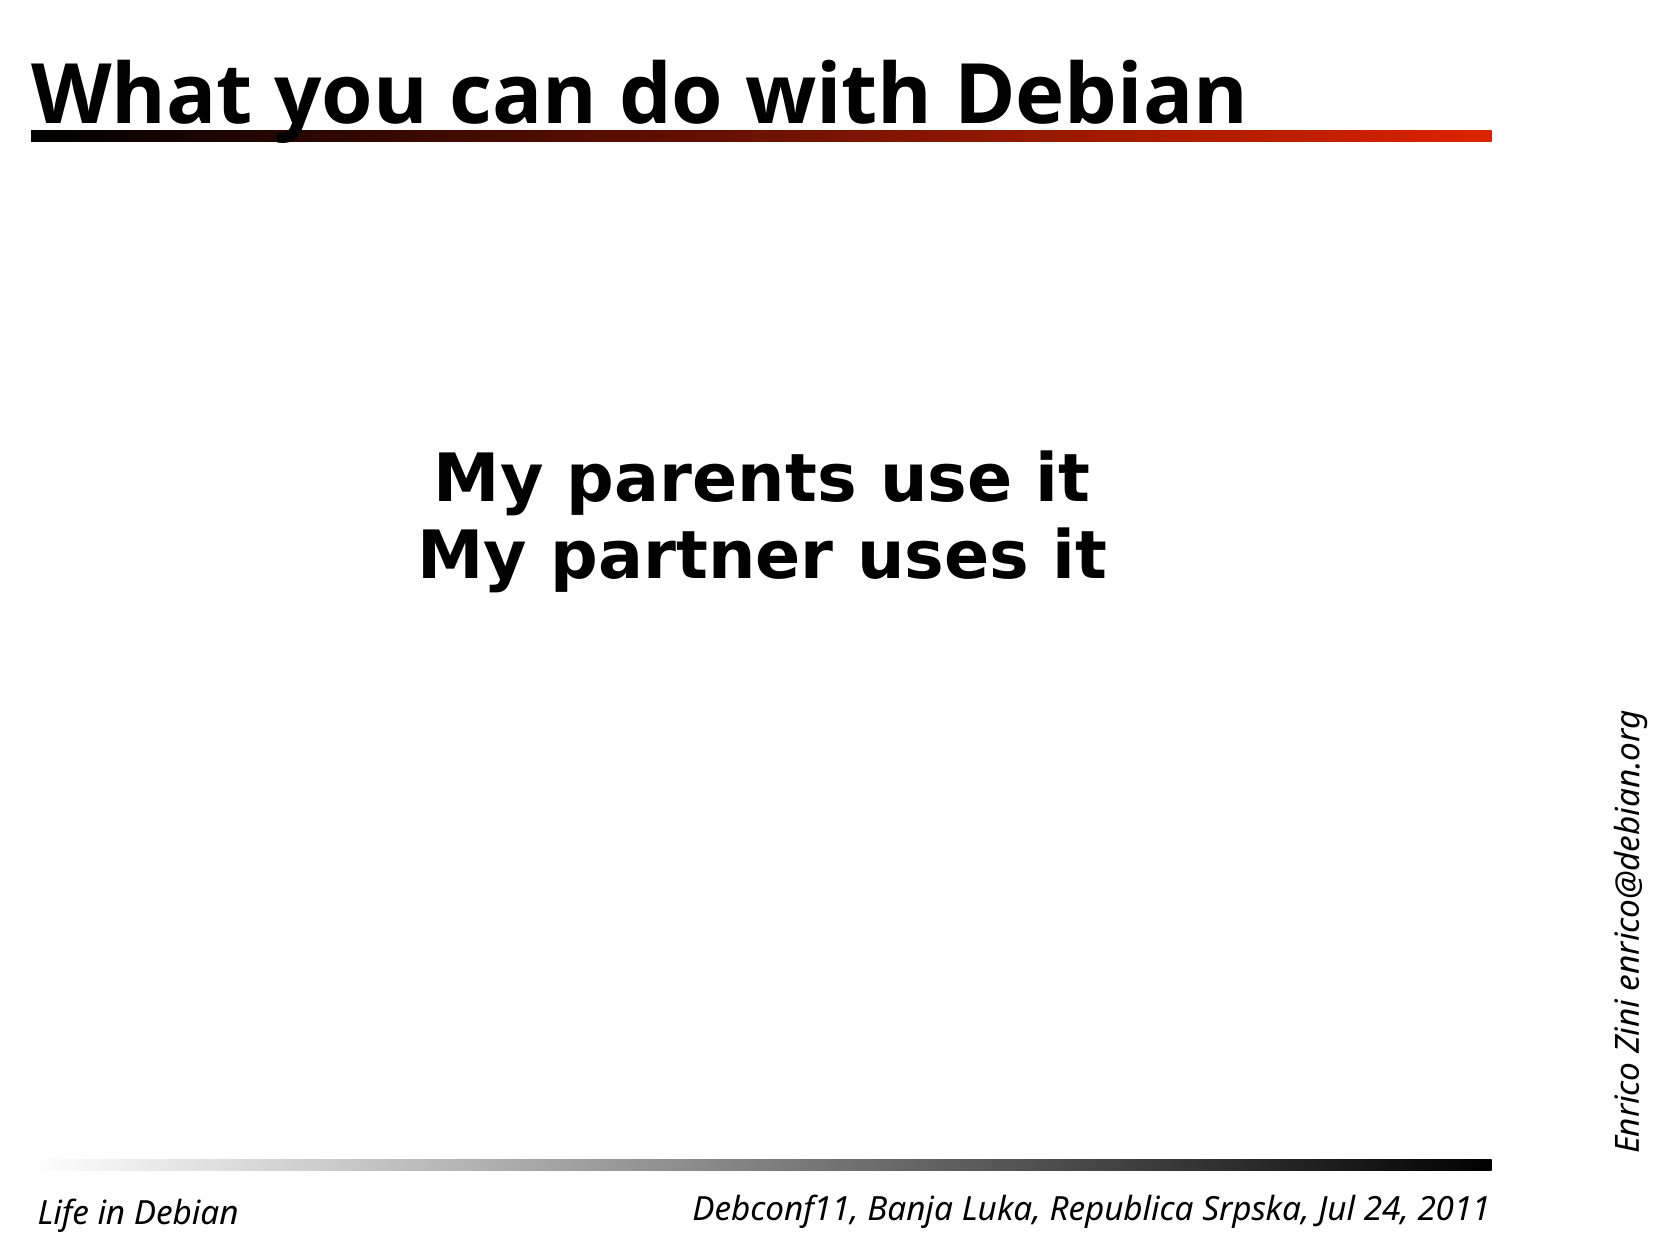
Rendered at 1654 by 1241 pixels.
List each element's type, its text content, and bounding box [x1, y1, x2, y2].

text_box What you can do with Debian [31, 34, 1438, 168]
text_box My parents use it My partner uses it [30, 439, 1495, 595]
